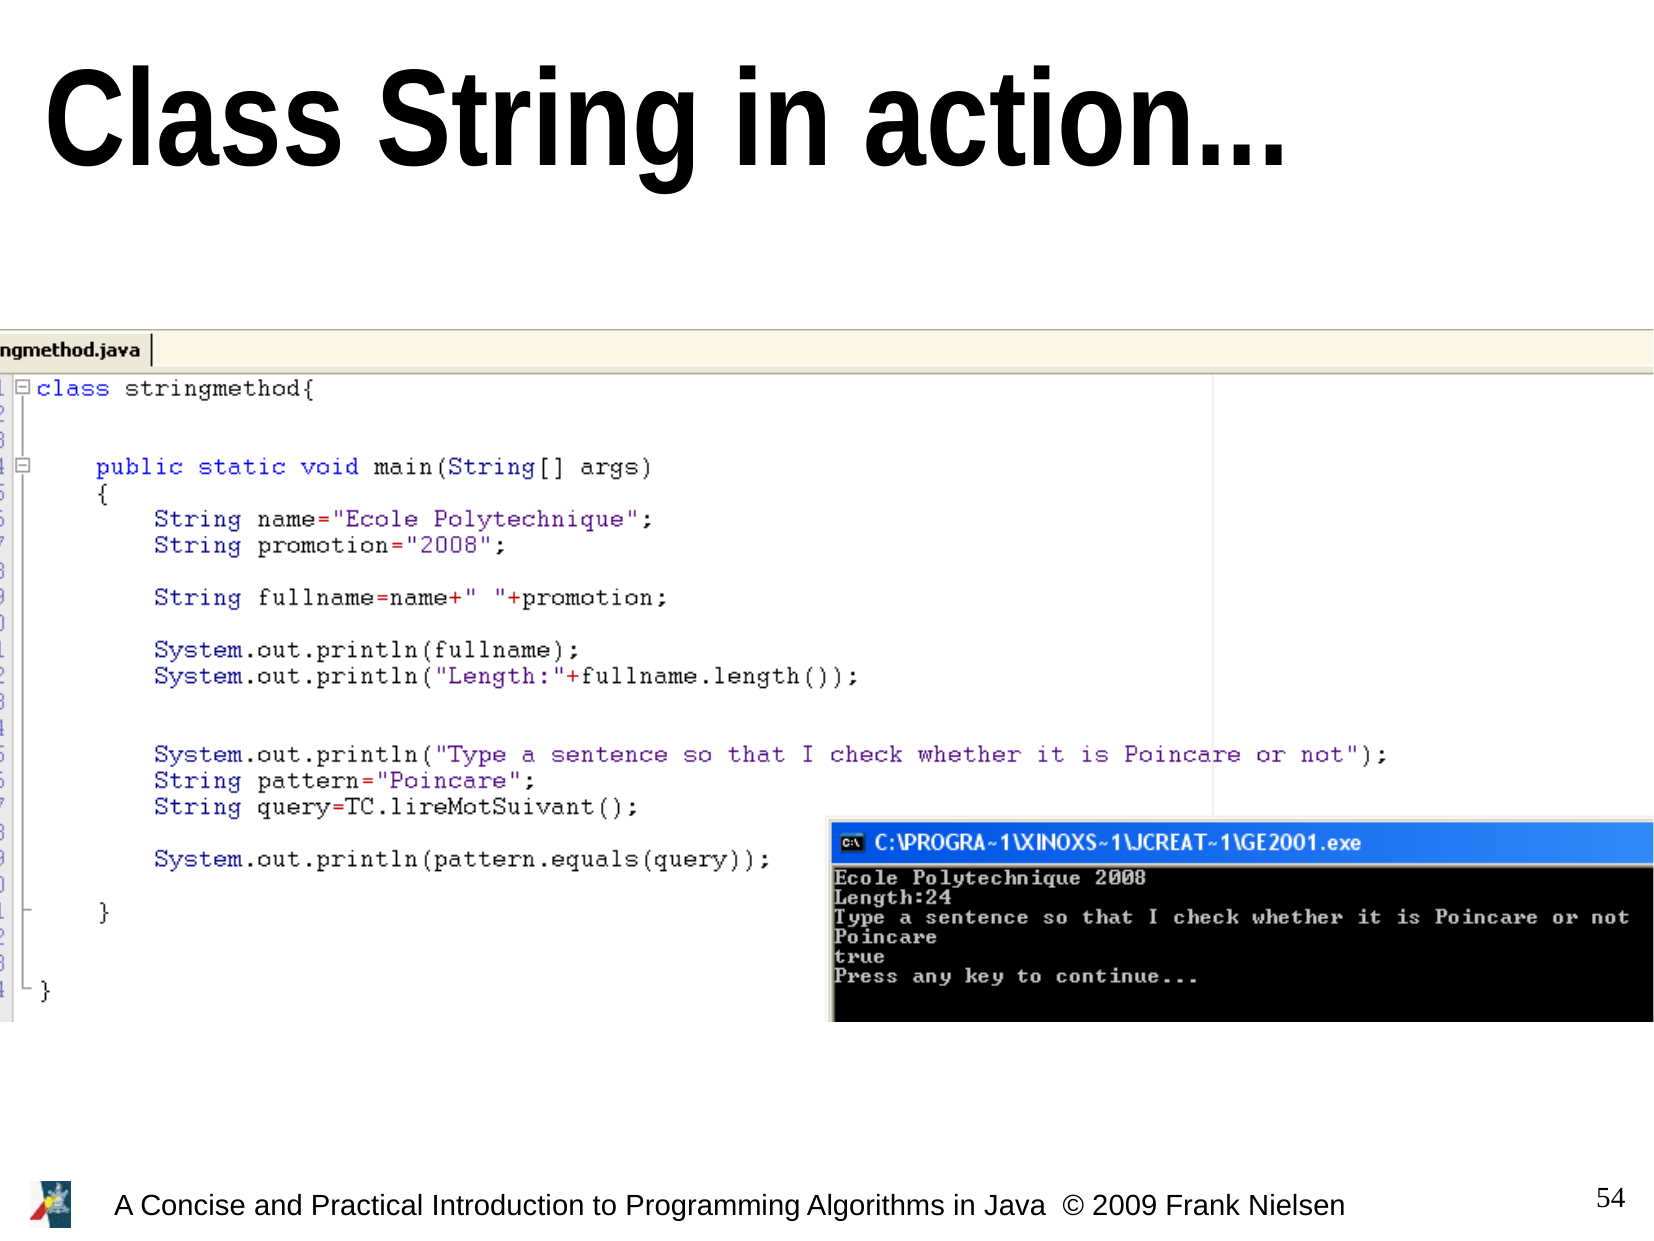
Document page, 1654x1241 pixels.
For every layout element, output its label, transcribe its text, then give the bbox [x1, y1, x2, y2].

text_box Class String in action... [29, 29, 1306, 202]
picture [0, 329, 1654, 1022]
picture [29, 1181, 71, 1228]
